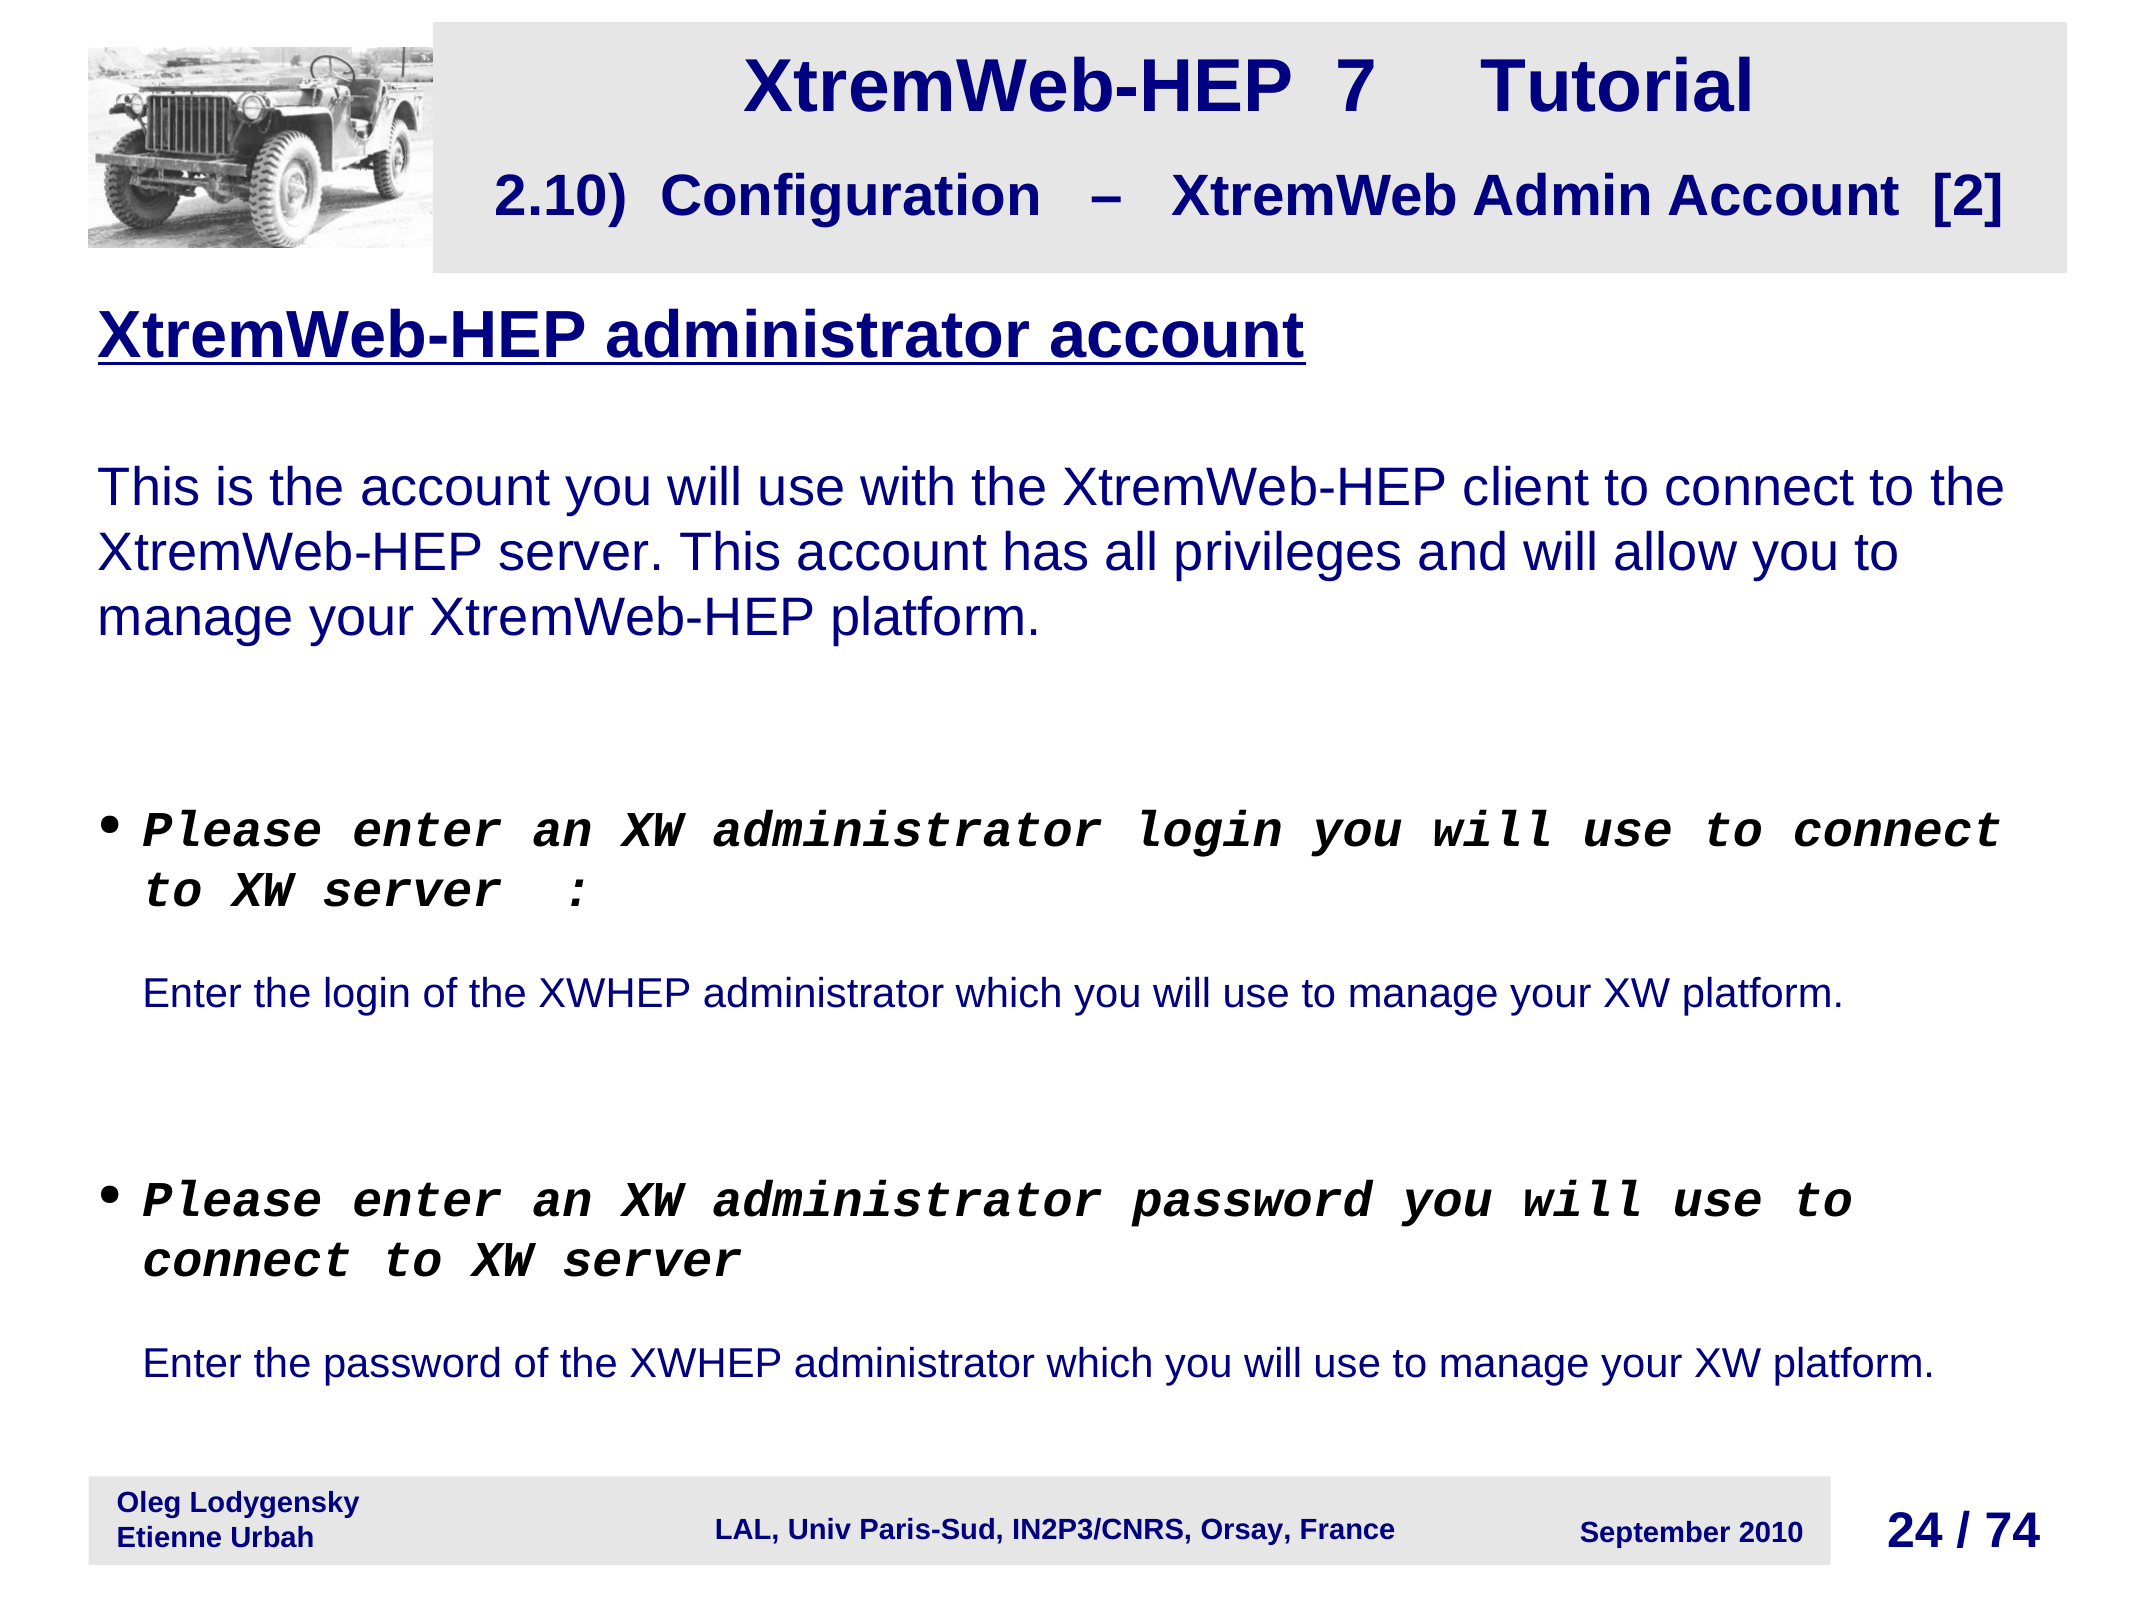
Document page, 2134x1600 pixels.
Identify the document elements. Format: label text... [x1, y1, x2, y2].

picture [88, 47, 433, 248]
text_box XtremWeb-HEP administrator account This is the account you will use with the XtremWeb-HEP client to connect to the XtremWeb-HEP server. This account has all privileges and will allow you to manage your XtremWeb-HEP platform. Please enter an XW administrator login you will use to connect to XW server : Enter the login of the XWHEP administrator which you will use to manage your XW platform. Please enter an XW administrator password you will use to connect to XW server Enter the password of the XWHEP administrator which you will use to manage your XW platform. [88, 291, 2067, 1275]
title 2.10) Configuration – XtremWeb Admin Account [2] [442, 118, 2067, 266]
